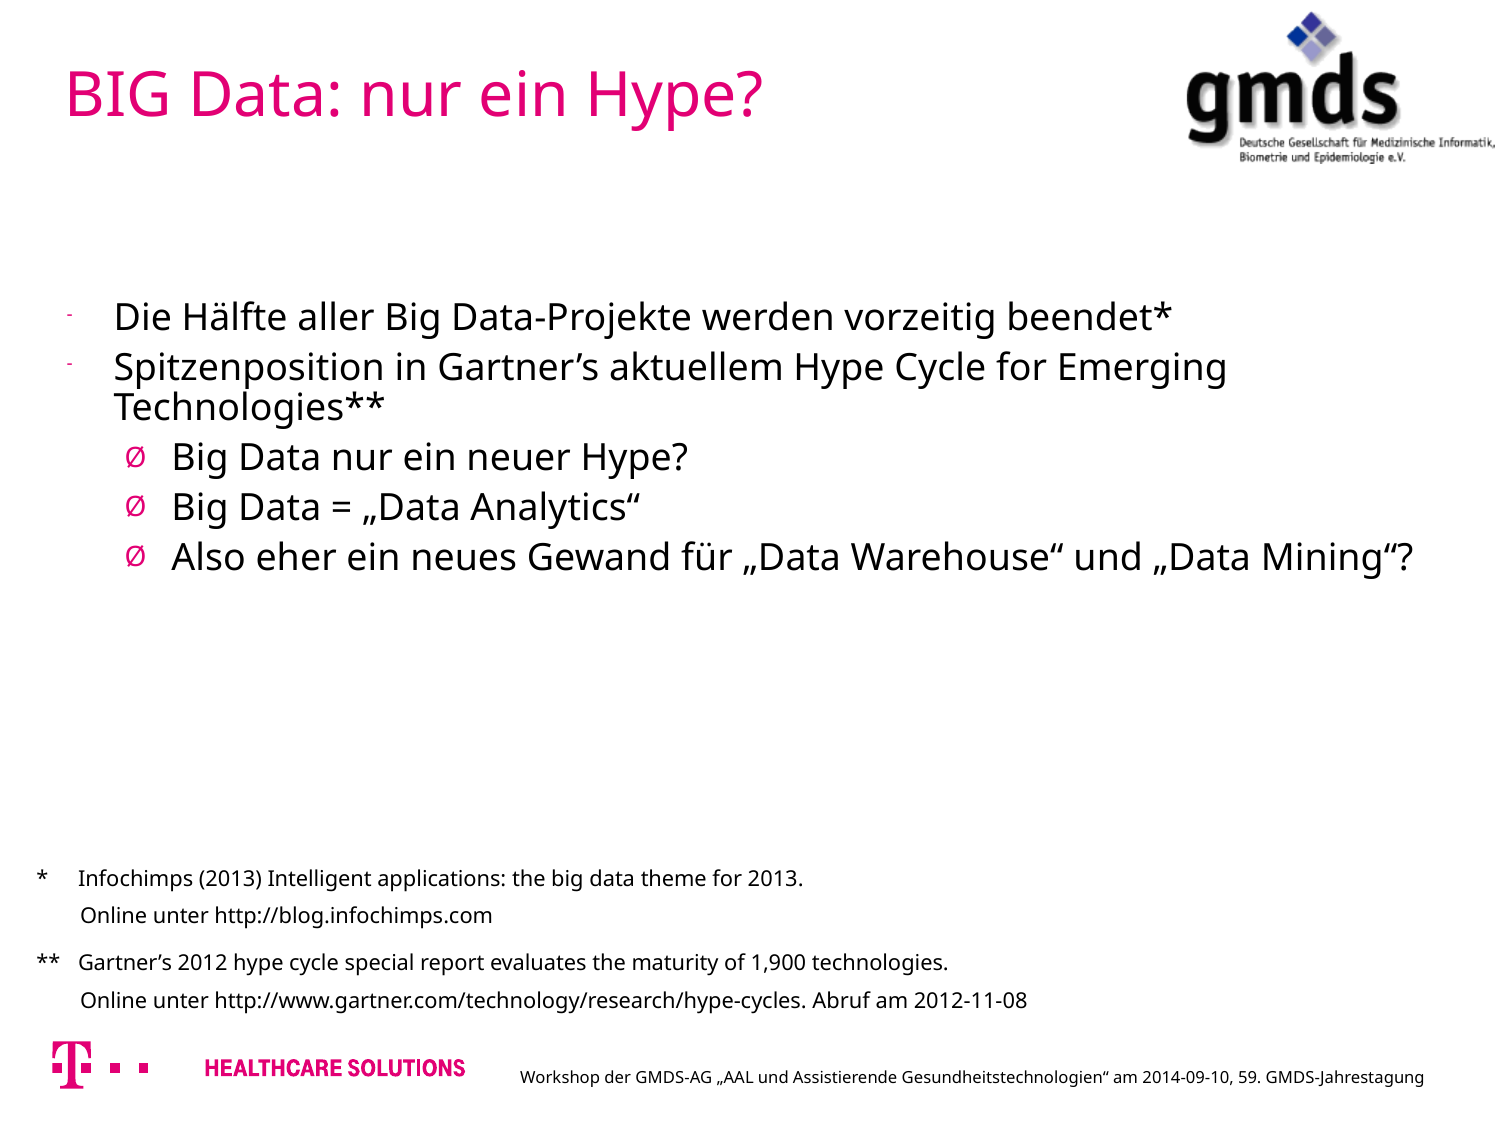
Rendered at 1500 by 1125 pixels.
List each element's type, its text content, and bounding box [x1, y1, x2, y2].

list Die Hälfte aller Big Data-Projekte werden vorzeitig beendet* Spitzenposition in Gartner’s aktuellem Hype Cycle for Emerging Technologies** Big Data nur ein neuer Hype? Big Data = „Data Analytics“ Also eher ein neues Gewand für „Data Warehouse“ und „Data Mining“? [51, 290, 1447, 811]
picture [1181, 8, 1495, 164]
text_box Workshop der GMDS-AG „AAL und Assistierende Gesundheitstechnologien“ am 2014-09-10, 59. GMDS-Jahrestagung [520, 1049, 1479, 1087]
title BIG Data: nur ein Hype? [50, 54, 1444, 125]
text_box * Infochimps (2013) Intelligent applications: the big data theme for 2013. Online unter http://blog.infochimps.com ** Gartner’s 2012 hype cycle special report evaluates the maturity of 1,900 technologies. Online unter http://www.gartner.com/technology/research/hype-cycles. Abruf am 2012-11-08 [36, 853, 1432, 1007]
